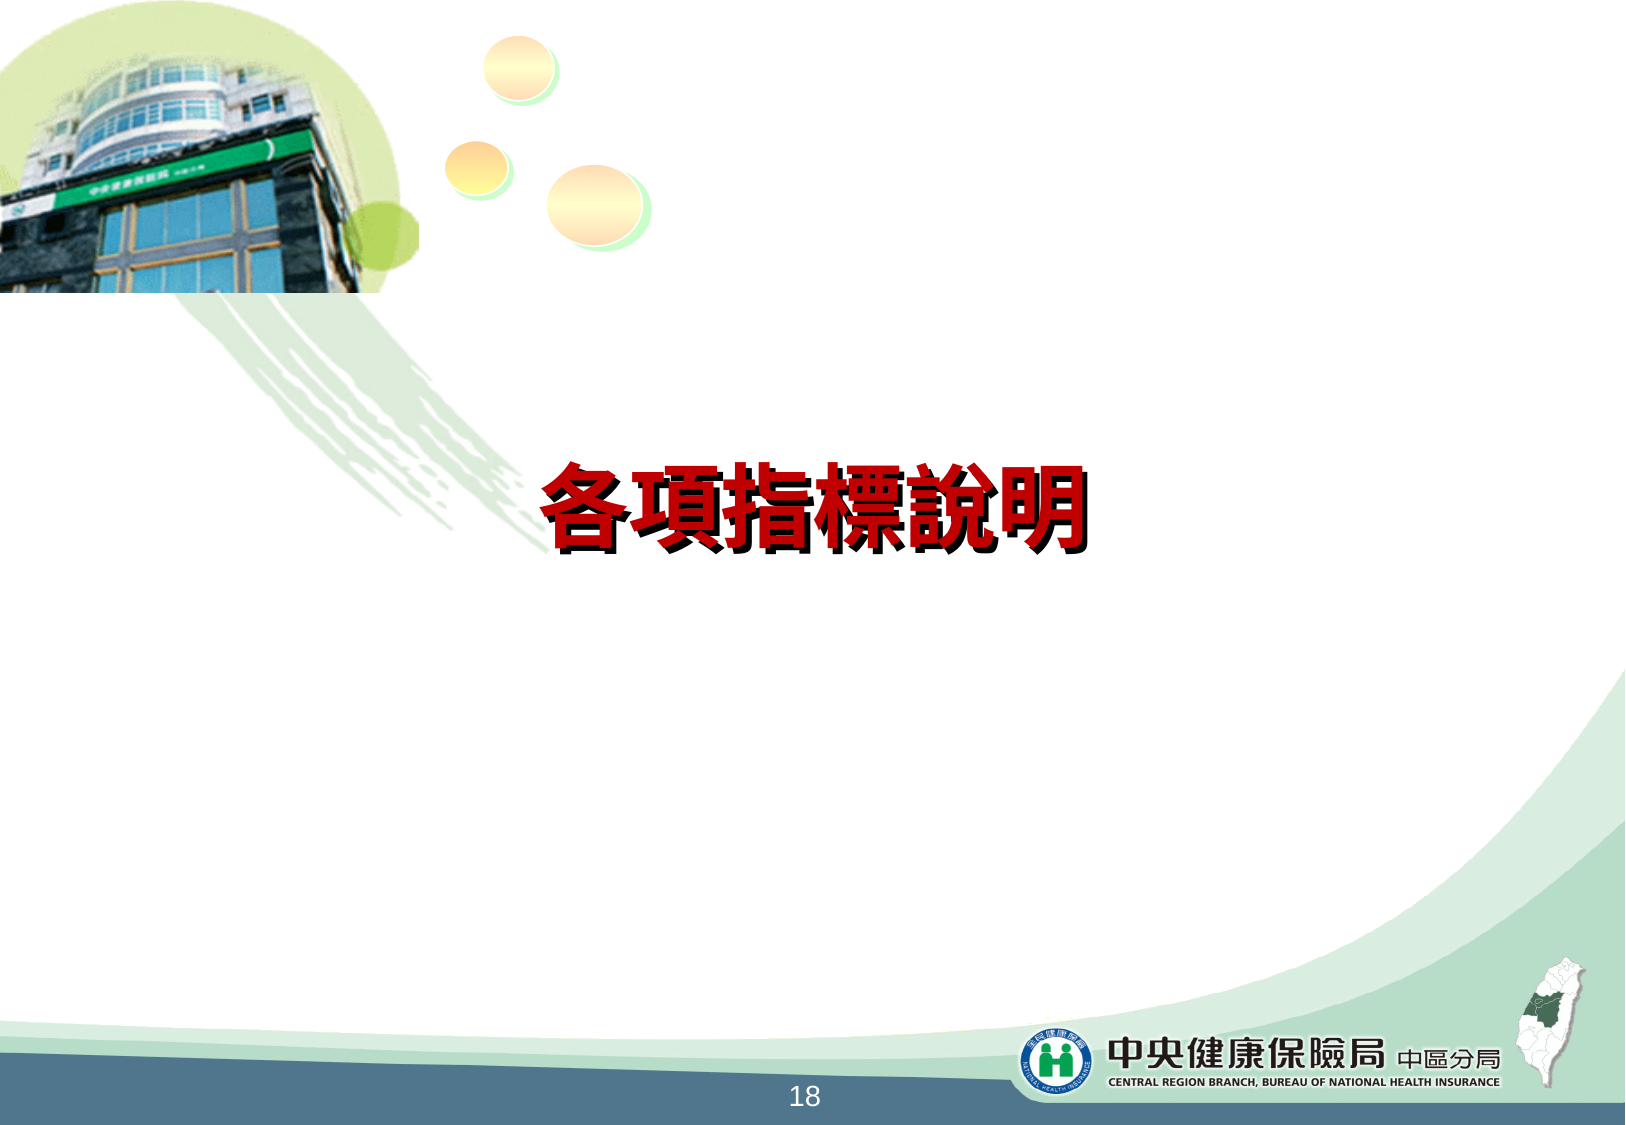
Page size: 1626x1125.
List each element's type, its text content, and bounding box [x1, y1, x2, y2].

text_box [615, 1065, 995, 1125]
title 各項指標說明 [50, 410, 1575, 598]
